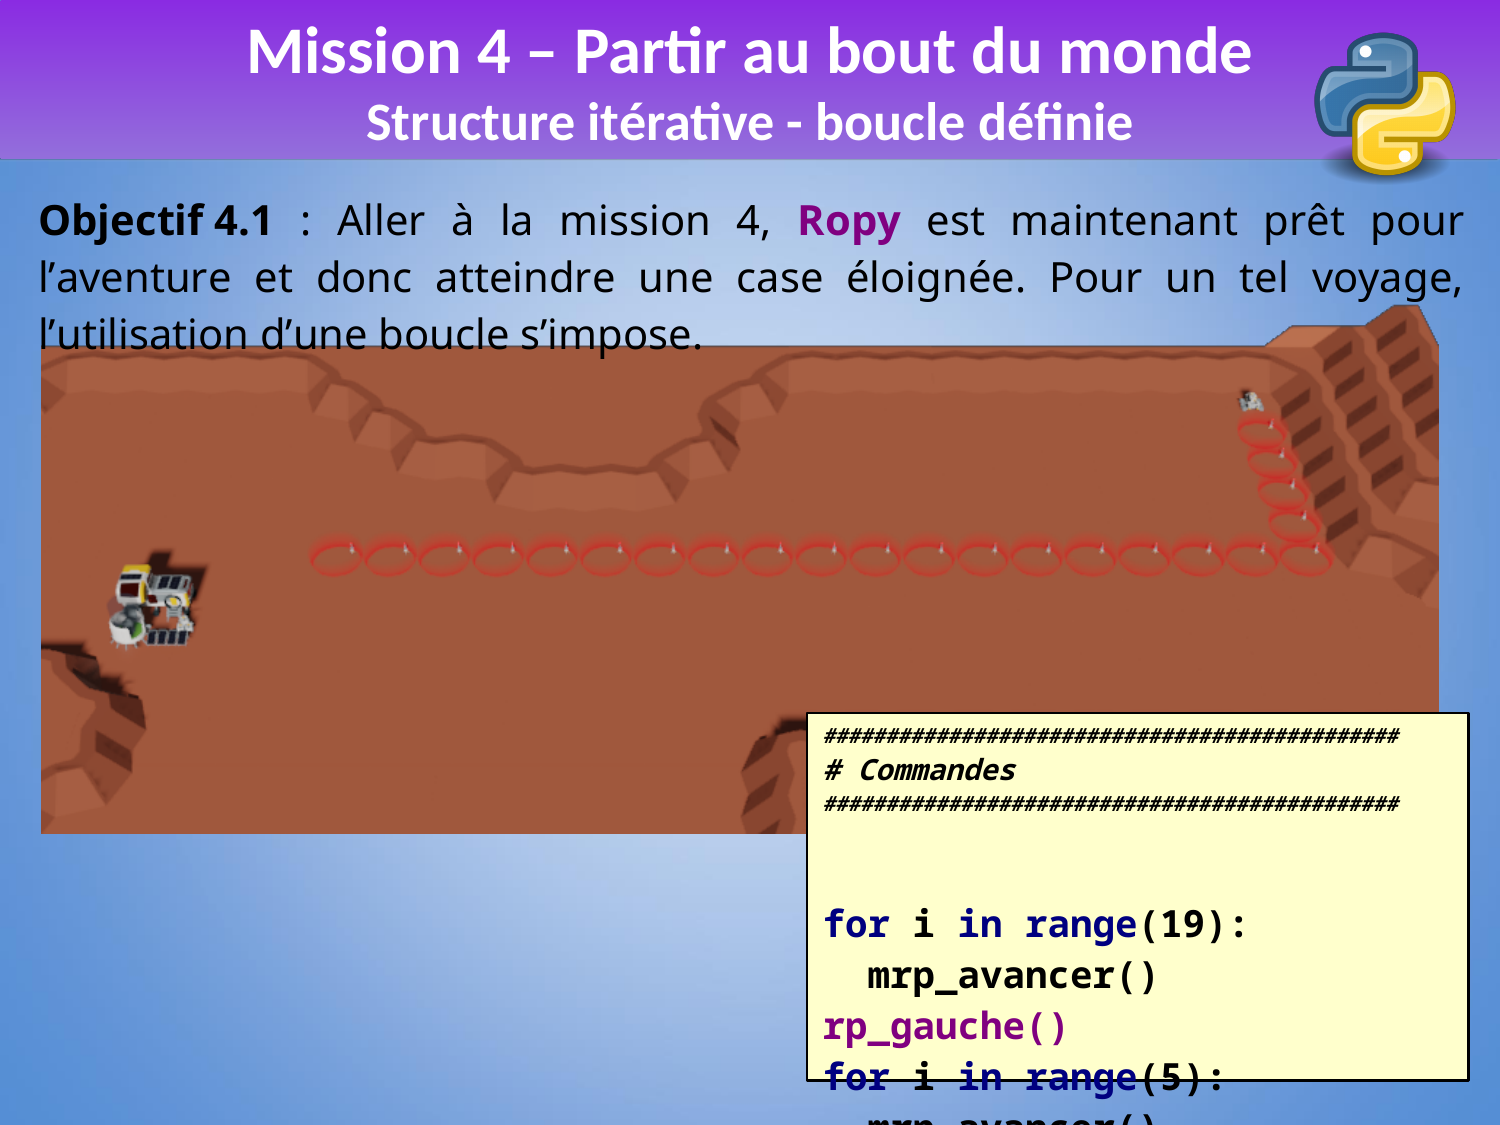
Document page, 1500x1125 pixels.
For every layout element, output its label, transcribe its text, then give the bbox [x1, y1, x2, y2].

picture [0, 29, 1500, 1125]
text_box Objectif 4.1 : Aller à la mission 4, Ropy est maintenant prêt pour l’aventure et donc atteindre une case éloignée. Pour un tel voyage, l’utilisation d’une boucle s’impose. [23, 183, 1480, 324]
text_box ############################################## # Commandes ############################################## for i in range(19): mrp_avancer() rp_gauche() for i in range(5): mrp_avancer() [806, 712, 1469, 1081]
text_box Mission 4 – Partir au bout du monde Structure itérative - boucle définie [0, 0, 1500, 159]
